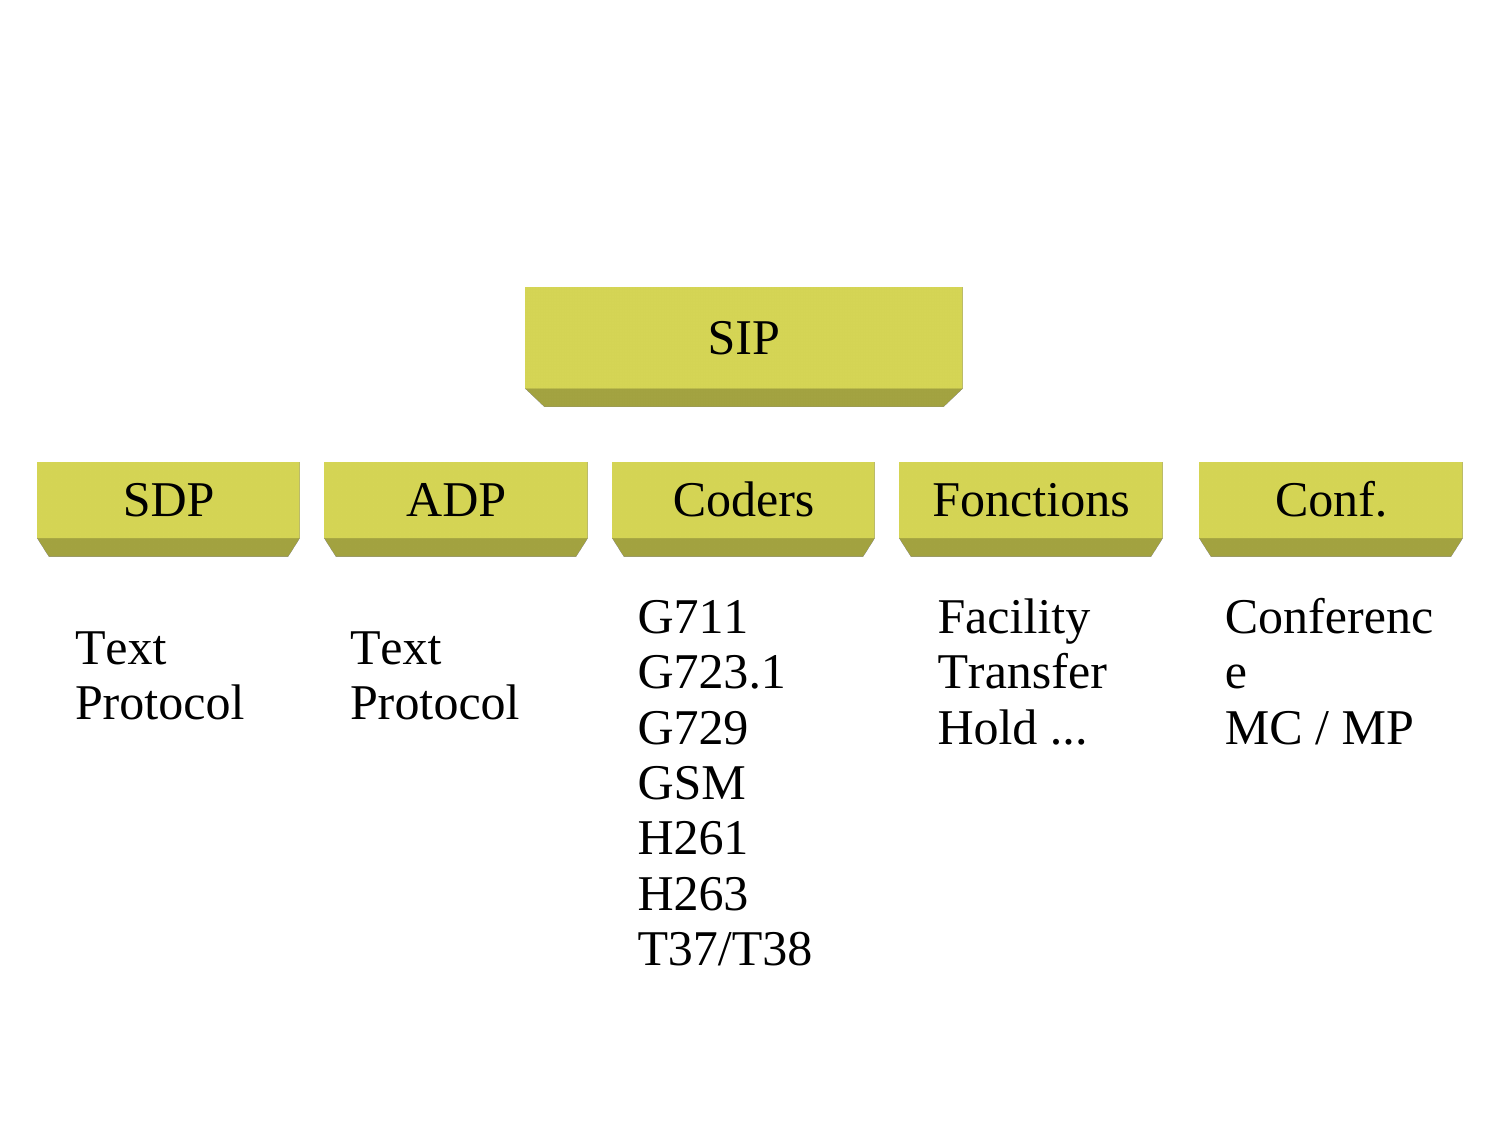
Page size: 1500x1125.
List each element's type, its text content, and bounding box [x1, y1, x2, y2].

text_box Facility Transfer Hold ... [922, 581, 1123, 763]
text_box Text Protocol [59, 612, 261, 739]
text_box Conference MC / MP [1209, 581, 1471, 819]
text_box Text Protocol [334, 612, 536, 739]
text_box G711 G723.1 G729 GSM H261 H263 T37/T38 [622, 581, 829, 984]
